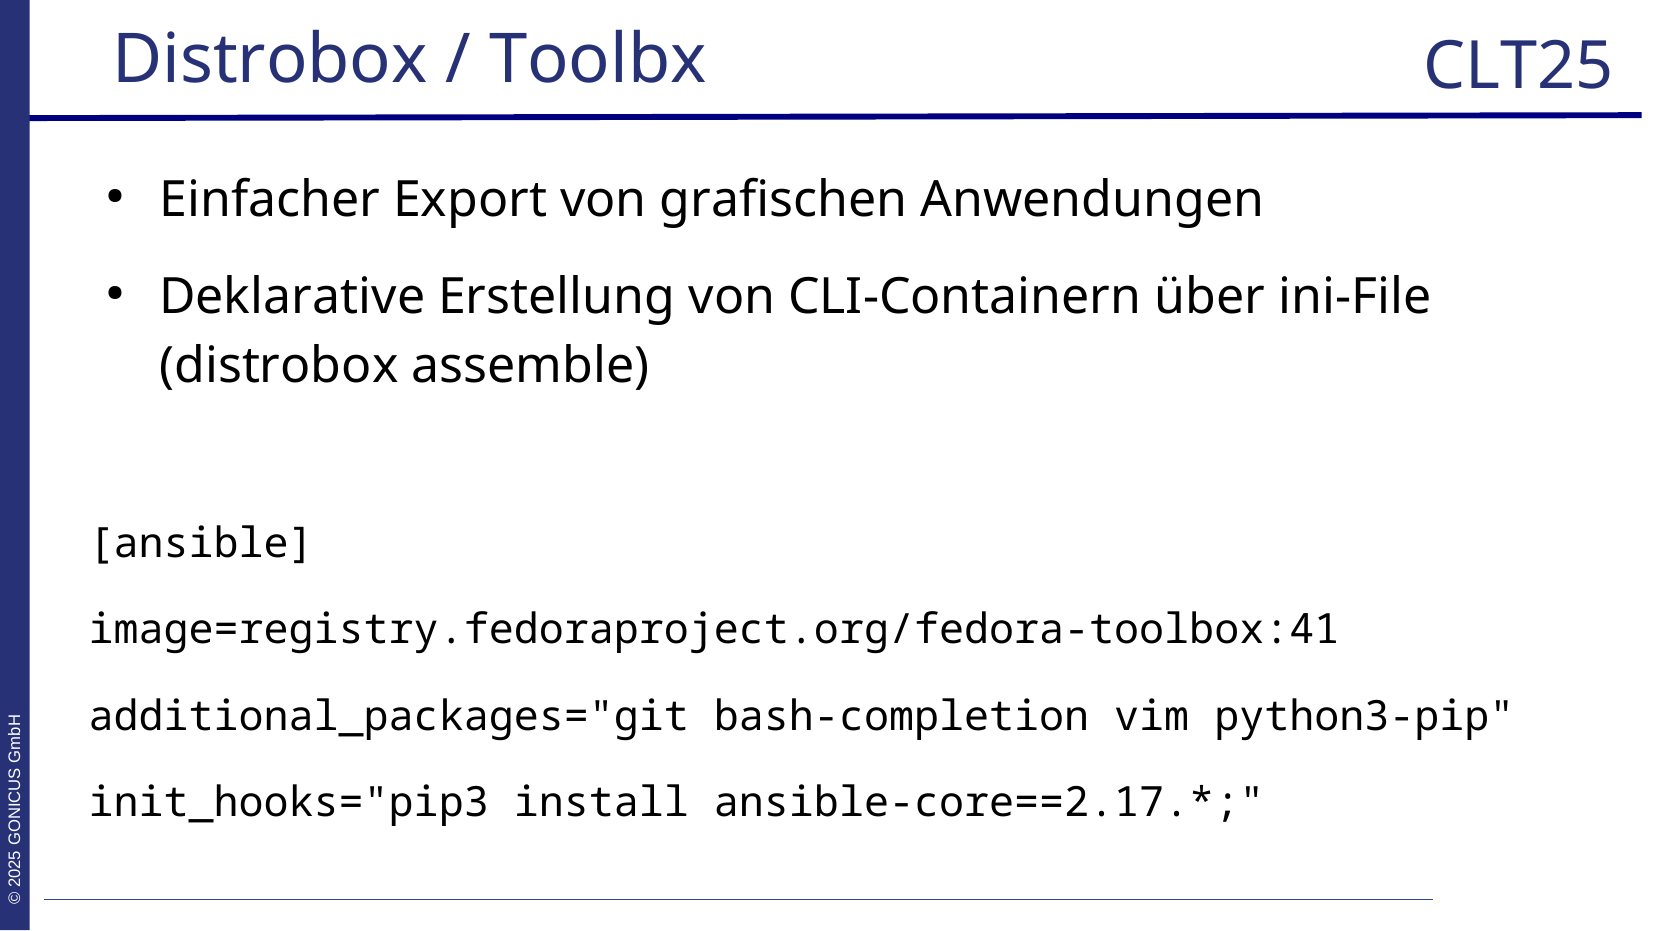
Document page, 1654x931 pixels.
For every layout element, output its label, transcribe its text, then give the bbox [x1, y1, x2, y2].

list Einfacher Export von grafischen Anwendungen Deklarative Erstellung von CLI-Containern über ini-File (distrobox assemble) [ansible] image=registry.fedoraproject.org/fedora-toolbox:41 additional_packages="git bash-completion vim python3-pip" init_hooks="pip3 install ansible-core==2.17.*;" [88, 147, 1590, 845]
title Distrobox / Toolbx [112, 0, 1525, 134]
